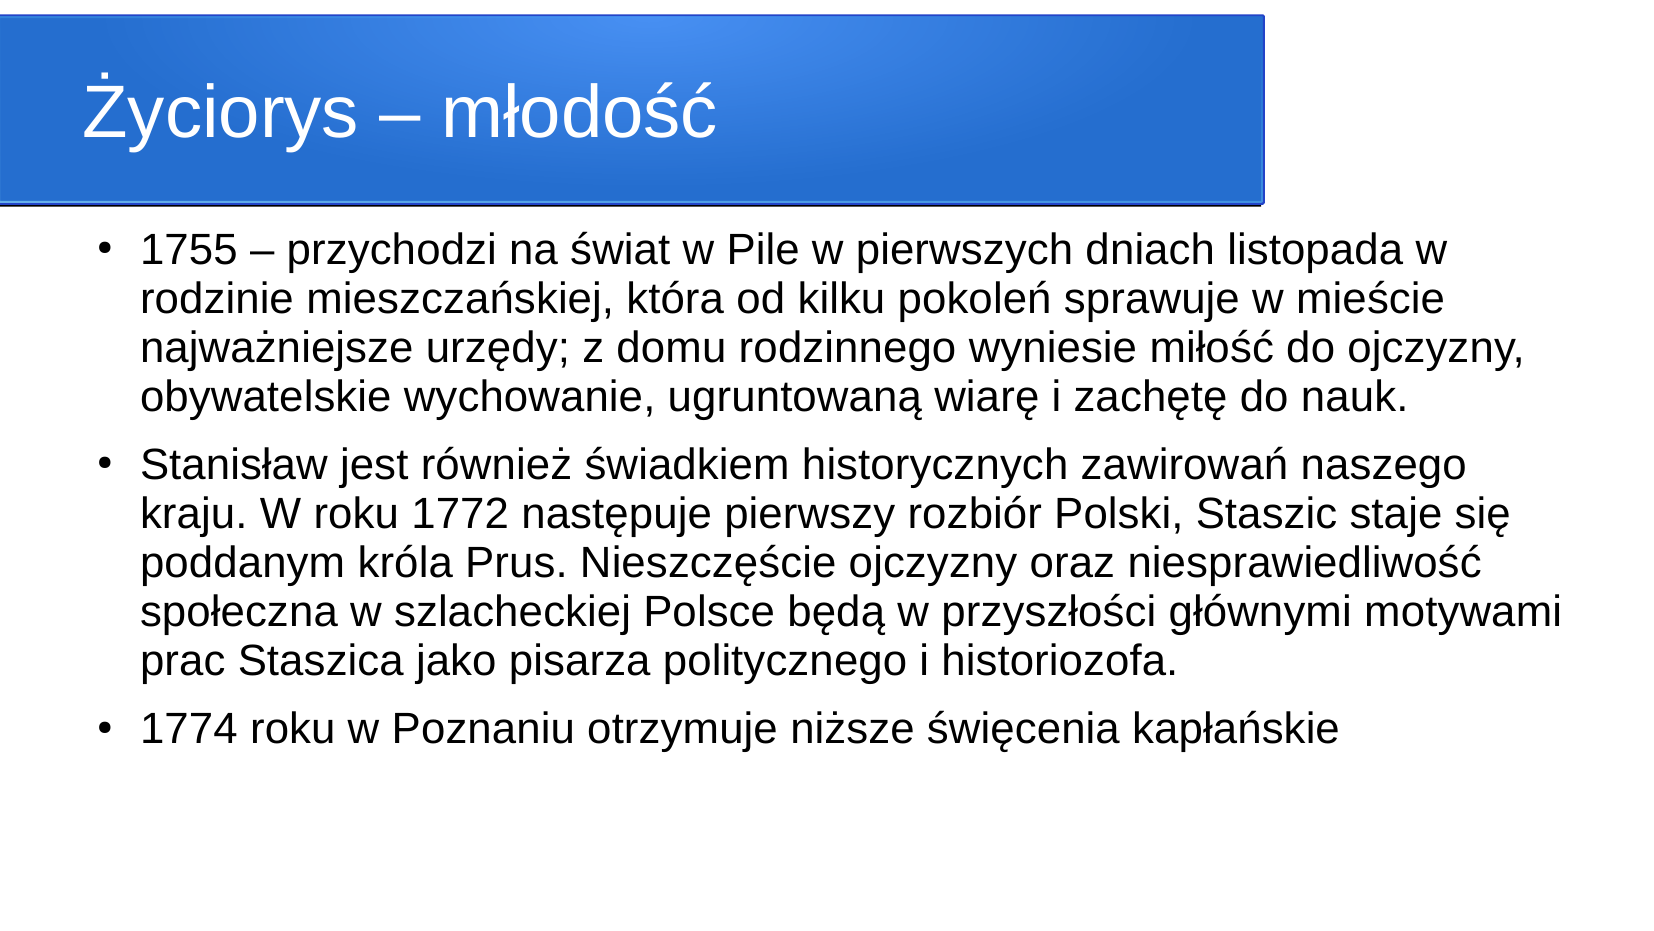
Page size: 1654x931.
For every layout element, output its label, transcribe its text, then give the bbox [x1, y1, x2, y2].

title Życiorys – młodość [82, 35, 1235, 189]
list 1755 – przychodzi na świat w Pile w pierwszych dniach listopada w rodzinie mieszczańskiej, która od kilku pokoleń sprawuje w mieście najważniejsze urzędy; z domu rodzinnego wyniesie miłość do ojczyzny, obywatelskie wychowanie, ugruntowaną wiarę i zachętę do nauk. Stanisław jest również świadkiem historycznych zawirowań naszego kraju. W roku 1772 następuje pierwszy rozbiór Polski, Staszic staje się poddanym króla Prus. Nieszczęście ojczyzny oraz niesprawiedliwość społeczna w szlacheckiej Polsce będą w przyszłości głównymi motywami prac Staszica jako pisarza politycznego i historiozofa. 1774 roku w Poznaniu otrzymuje niższe święcenia kapłańskie [82, 224, 1571, 764]
